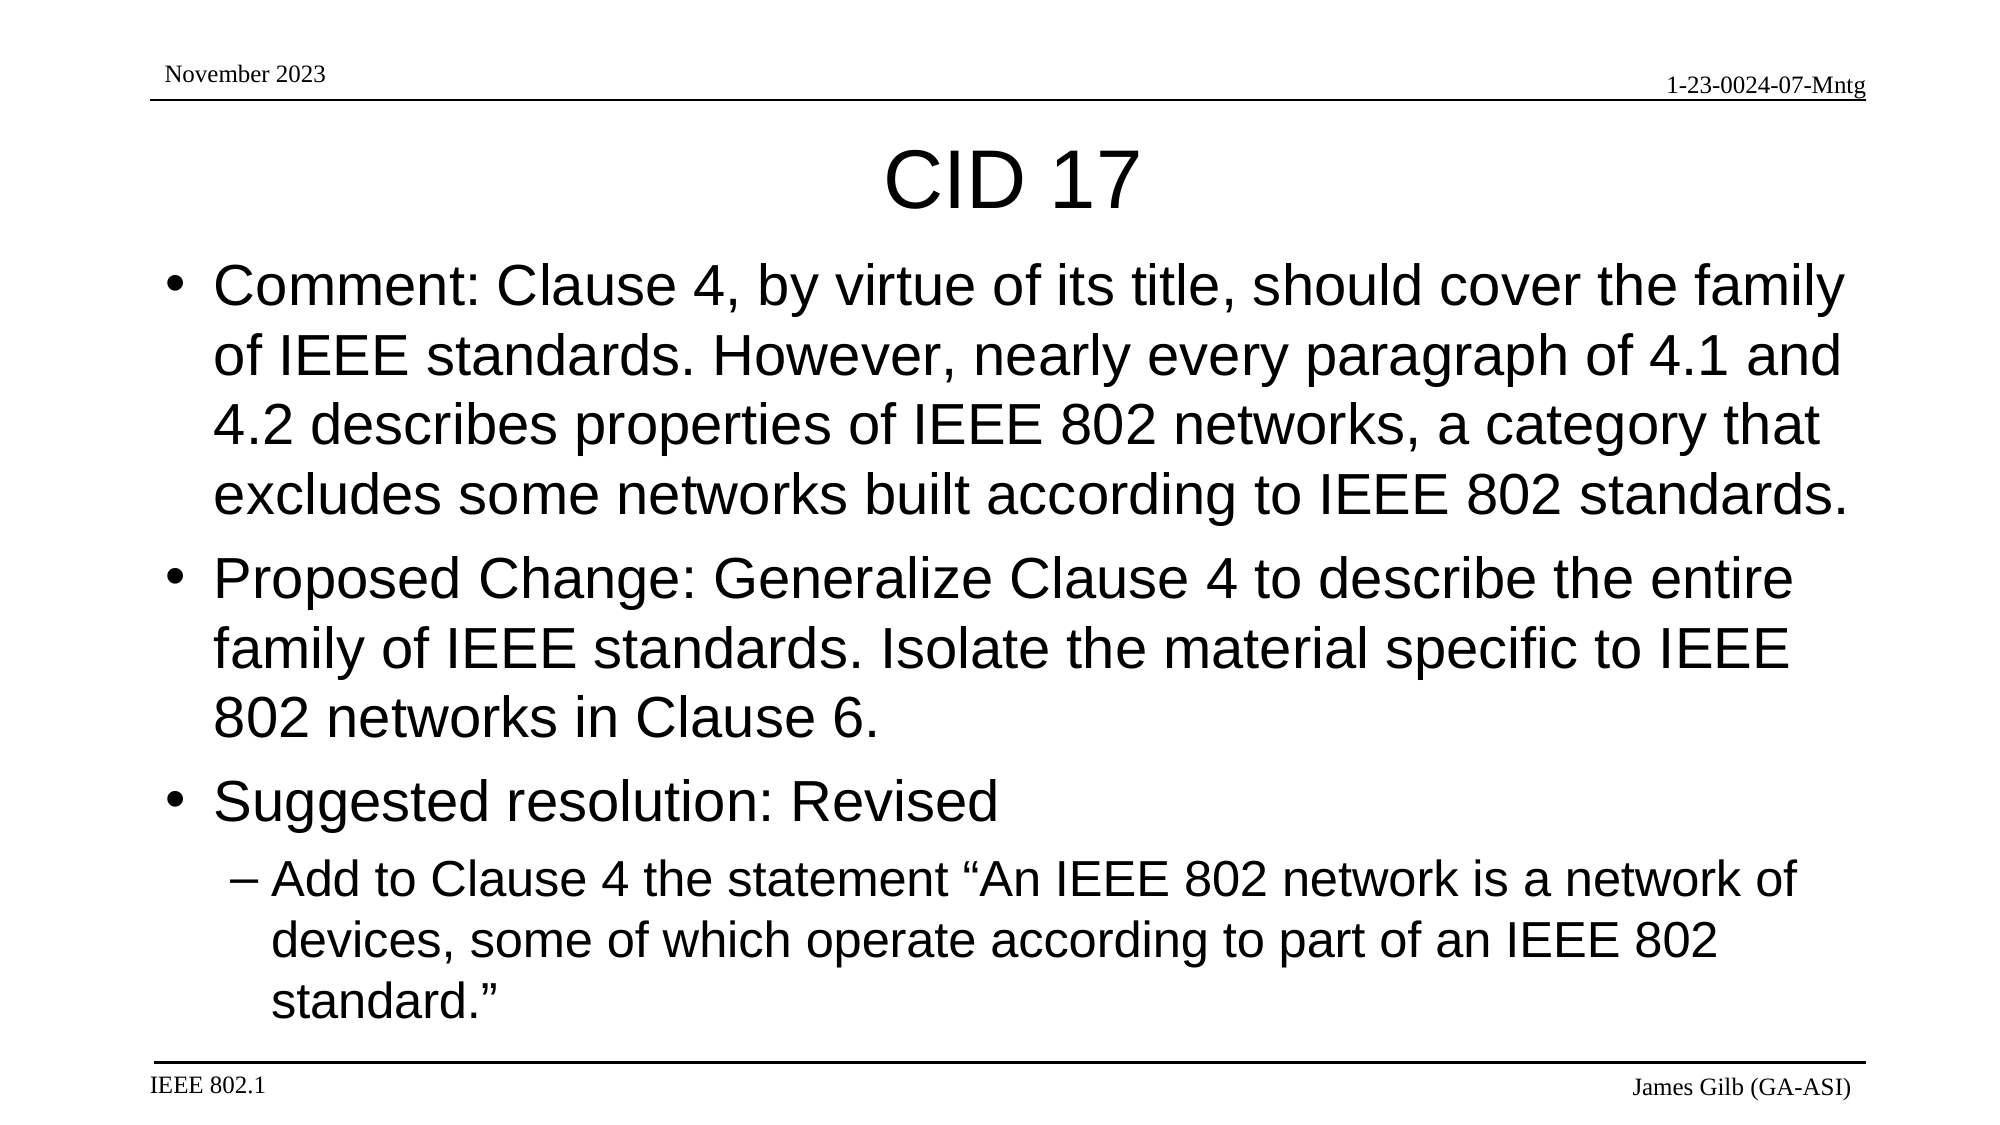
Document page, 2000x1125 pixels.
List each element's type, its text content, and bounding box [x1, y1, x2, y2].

list Comment: Clause 4, by virtue of its title, should cover the family of IEEE standards. However, nearly every paragraph of 4.1 and 4.2 describes properties of IEEE 802 networks, a category that excludes some networks built according to IEEE 802 standards. Proposed Change: Generalize Clause 4 to describe the entire family of IEEE standards. Isolate the material specific to IEEE 802 networks in Clause 6. Suggested resolution: Revised Add to Clause 4 the statement “An IEEE 802 network is a network of devices, some of which operate according to part of an IEEE 802 standard.” [149, 239, 1900, 1051]
title CID 17 [149, 112, 1900, 238]
